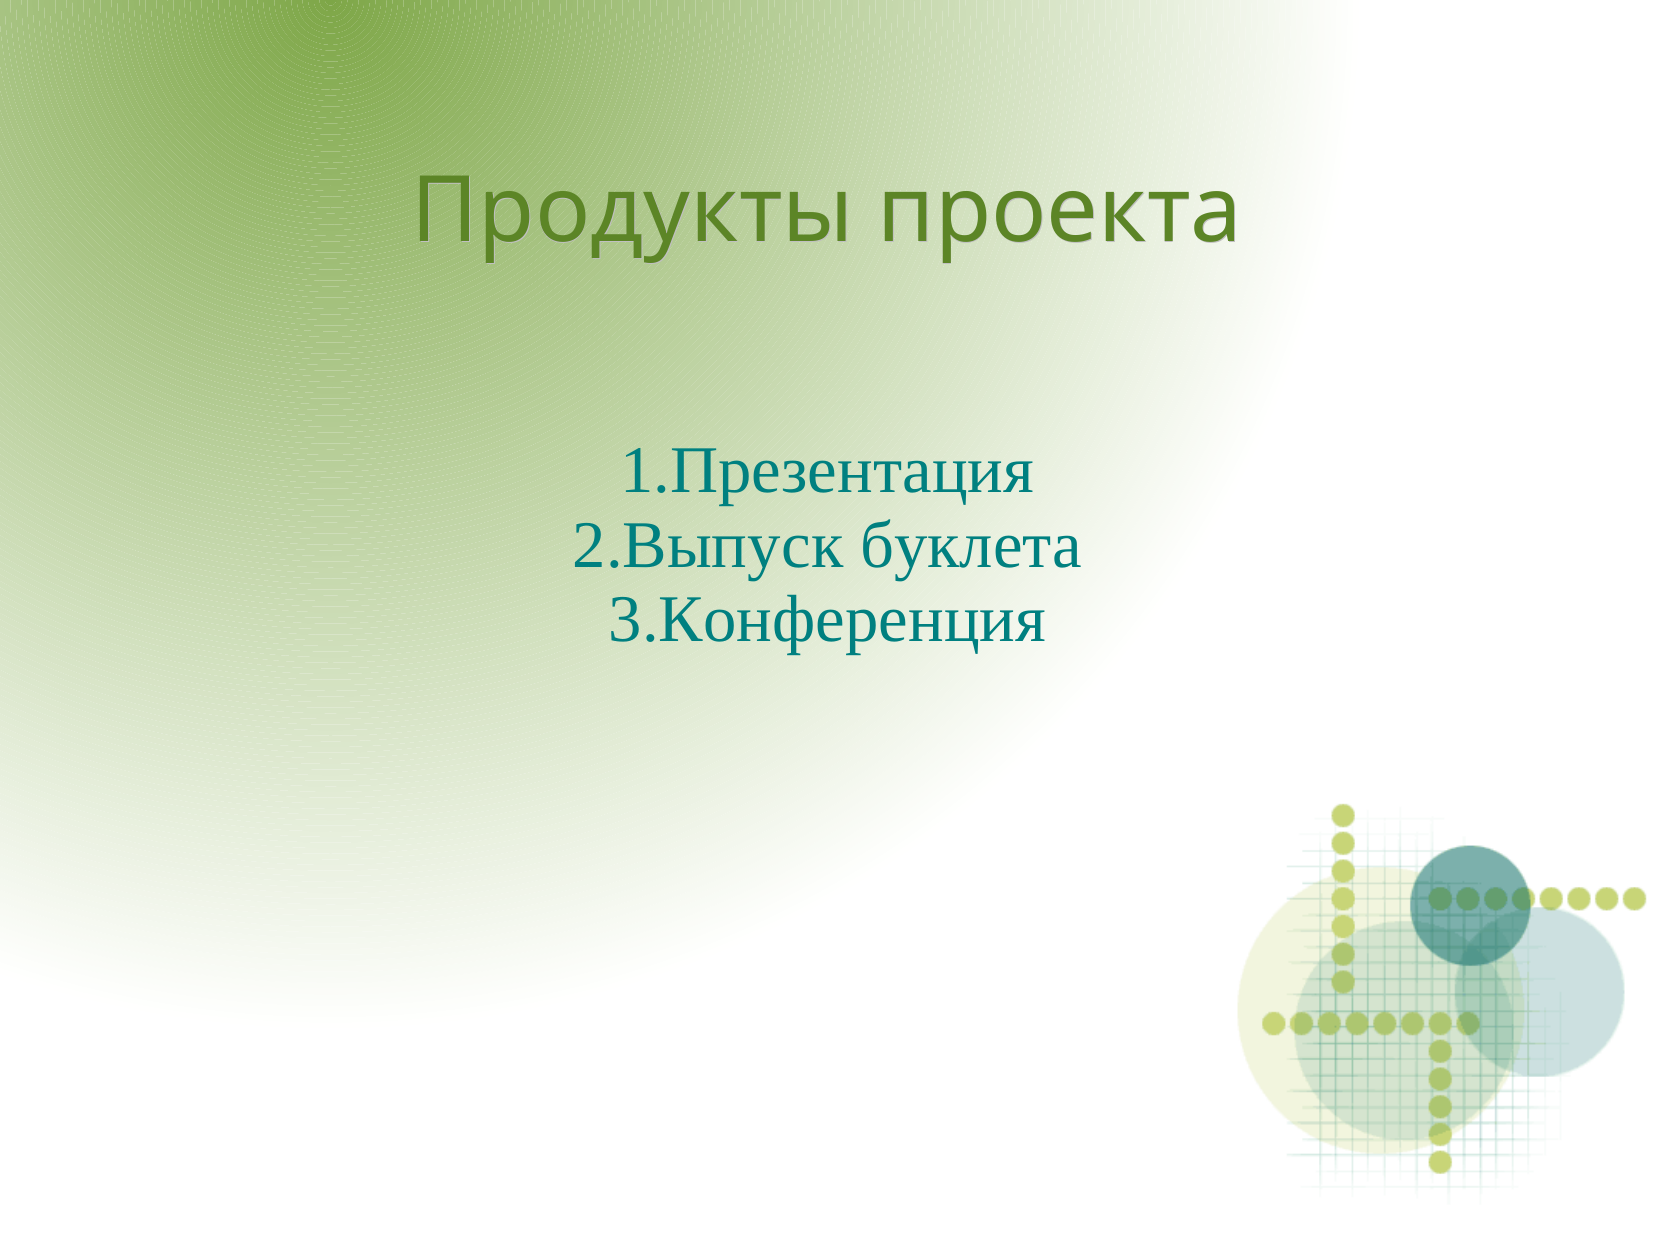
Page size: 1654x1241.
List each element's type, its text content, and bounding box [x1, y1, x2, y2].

subtitle 1.Презентация 2.Выпуск буклета 3.Конференция [121, 0, 1534, 1119]
picture [1224, 792, 1654, 1211]
